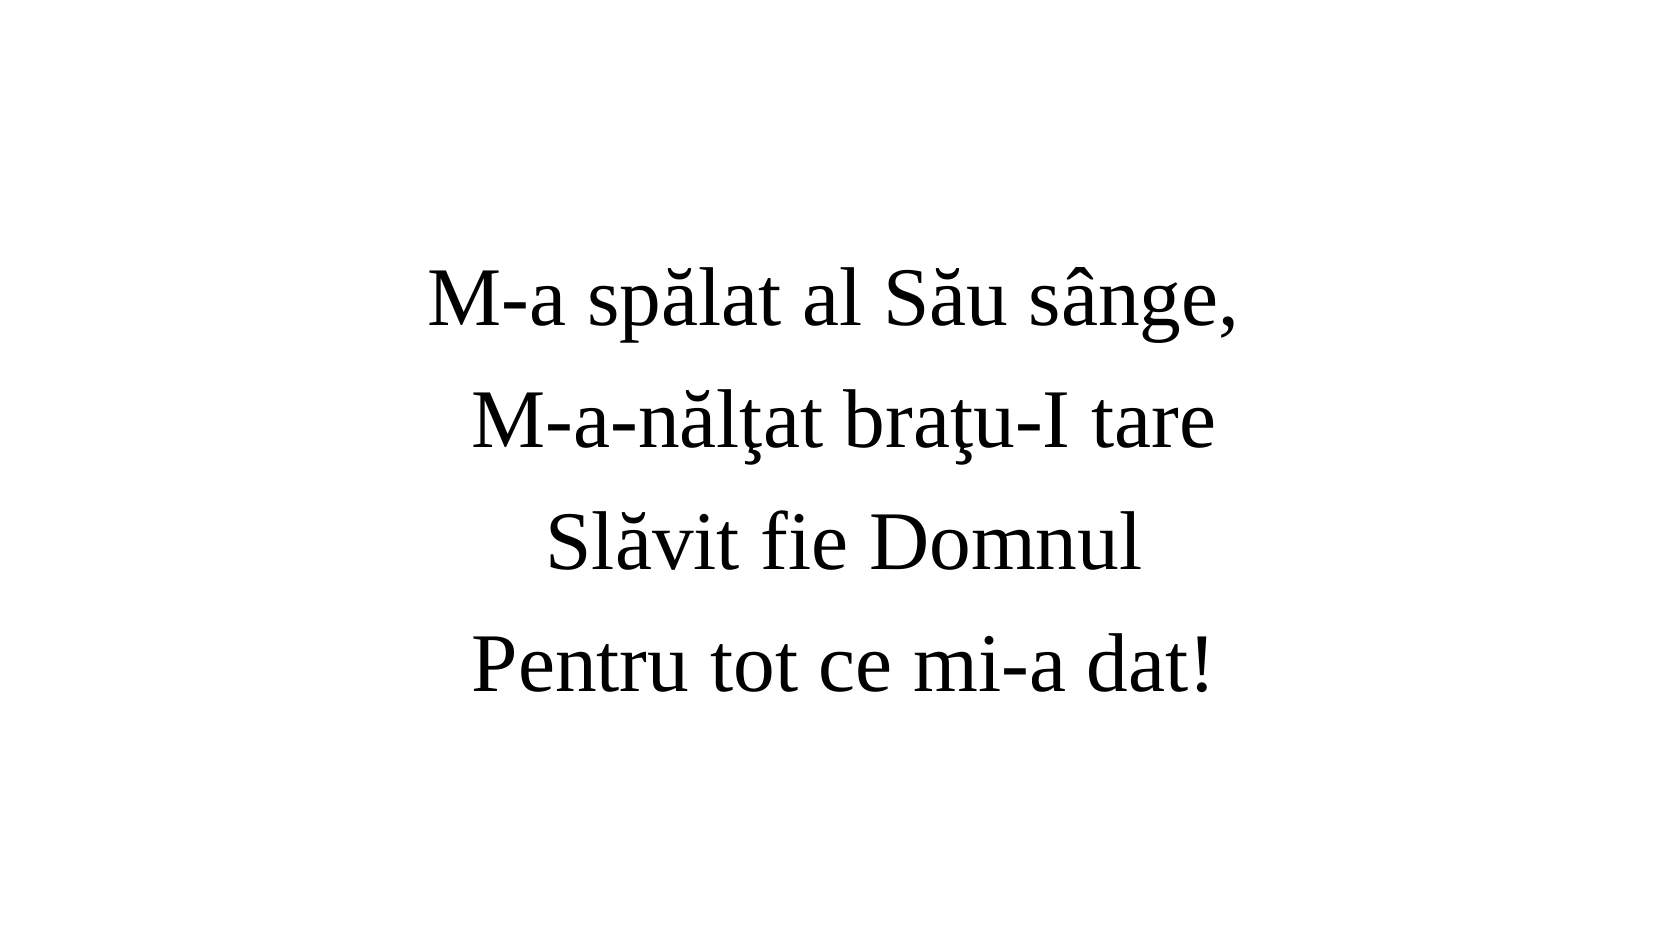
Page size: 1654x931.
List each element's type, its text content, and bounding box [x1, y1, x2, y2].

subtitle M-a spălat al Său sânge, M-a-nălţat braţu-I tare Slăvit fie Domnul Pentru tot ce mi-a dat! [177, 241, 1512, 709]
